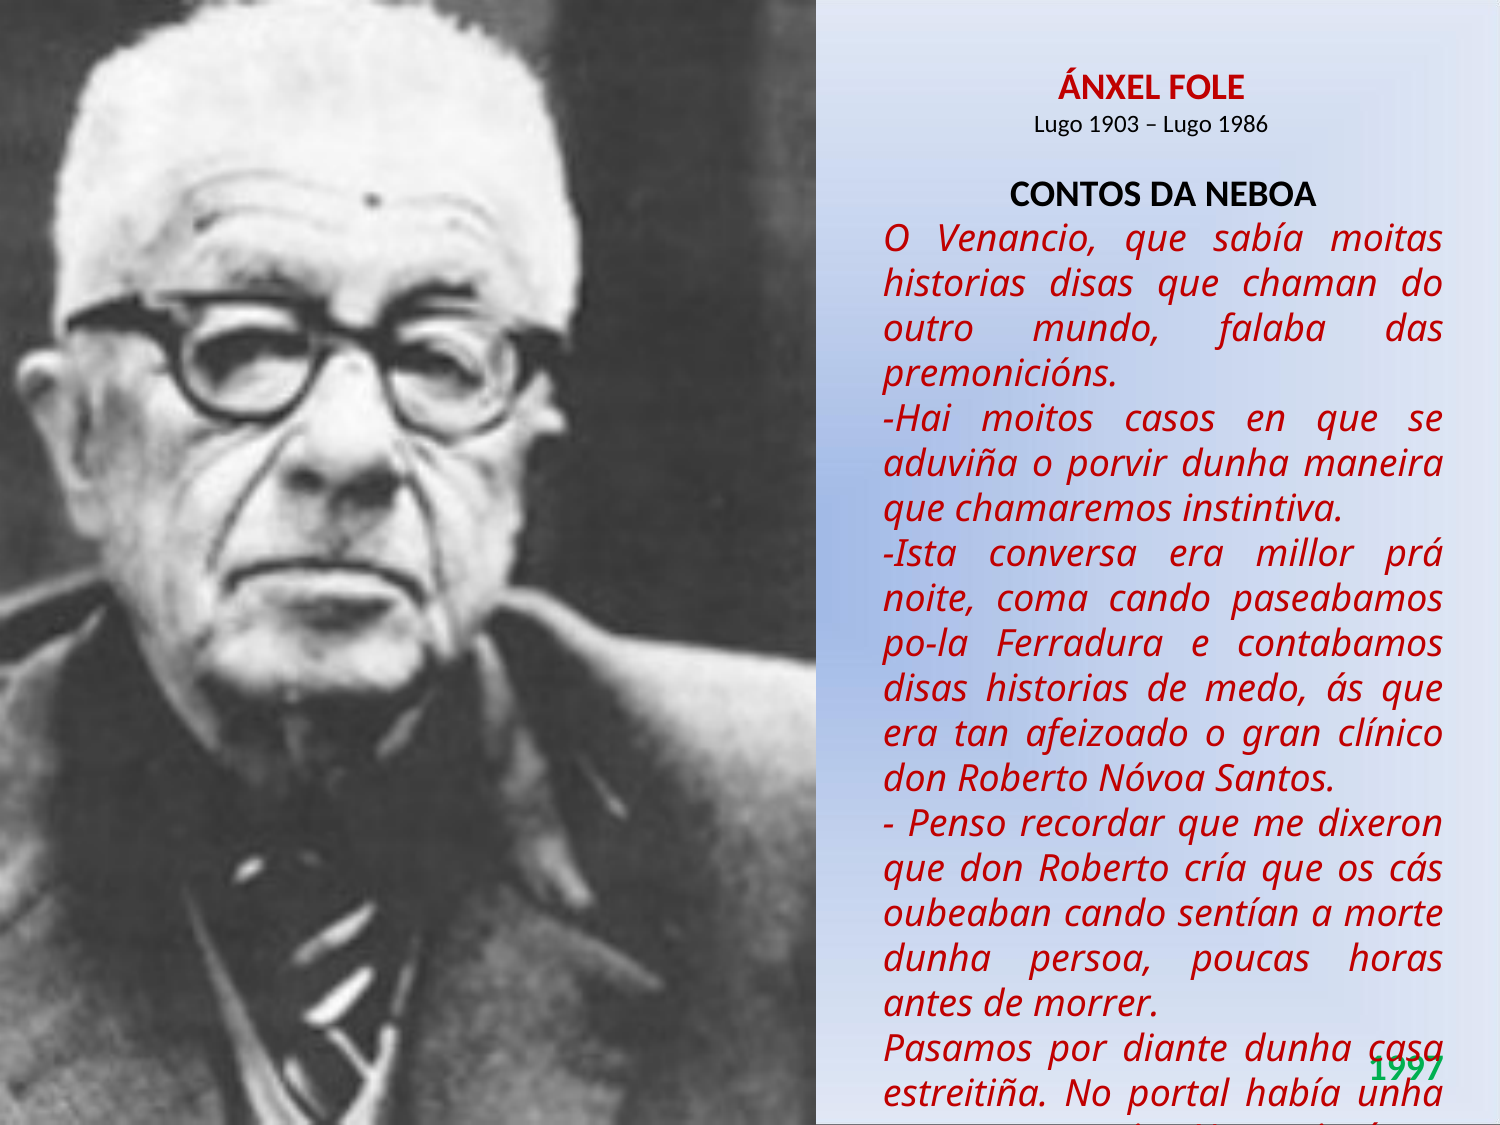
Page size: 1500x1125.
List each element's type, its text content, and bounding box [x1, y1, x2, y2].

text_box ÁNXEL FOLE Lugo 1903 – Lugo 1986 [903, 54, 1400, 146]
picture [0, 0, 1500, 1125]
text_box CONTOS DA NEBOA O Venancio, que sabía moitas historias disas que chaman do outro mundo, falaba das premonicións. -Hai moitos casos en que se aduviña o porvir dunha maneira que chamaremos instintiva. -Ista conversa era millor prá noite, coma cando paseabamos po-la Ferradura e contabamos disas historias de medo, ás que era tan afeizoado o gran clínico don Roberto Nóvoa Santos. - Penso recordar que me dixeron que don Roberto cría que os cás oubeaban cando sentían a morte dunha persoa, poucas horas antes de morrer. Pasamos por diante dunha casa estreitiña. No portal había unha mesa mortuoria. Non sei cómo, acheguéime a vé-la esquela. “Don Casto Méndez, ex recaudador de contribuciones...” Era o de Pastoriza. [868, 160, 1459, 1125]
